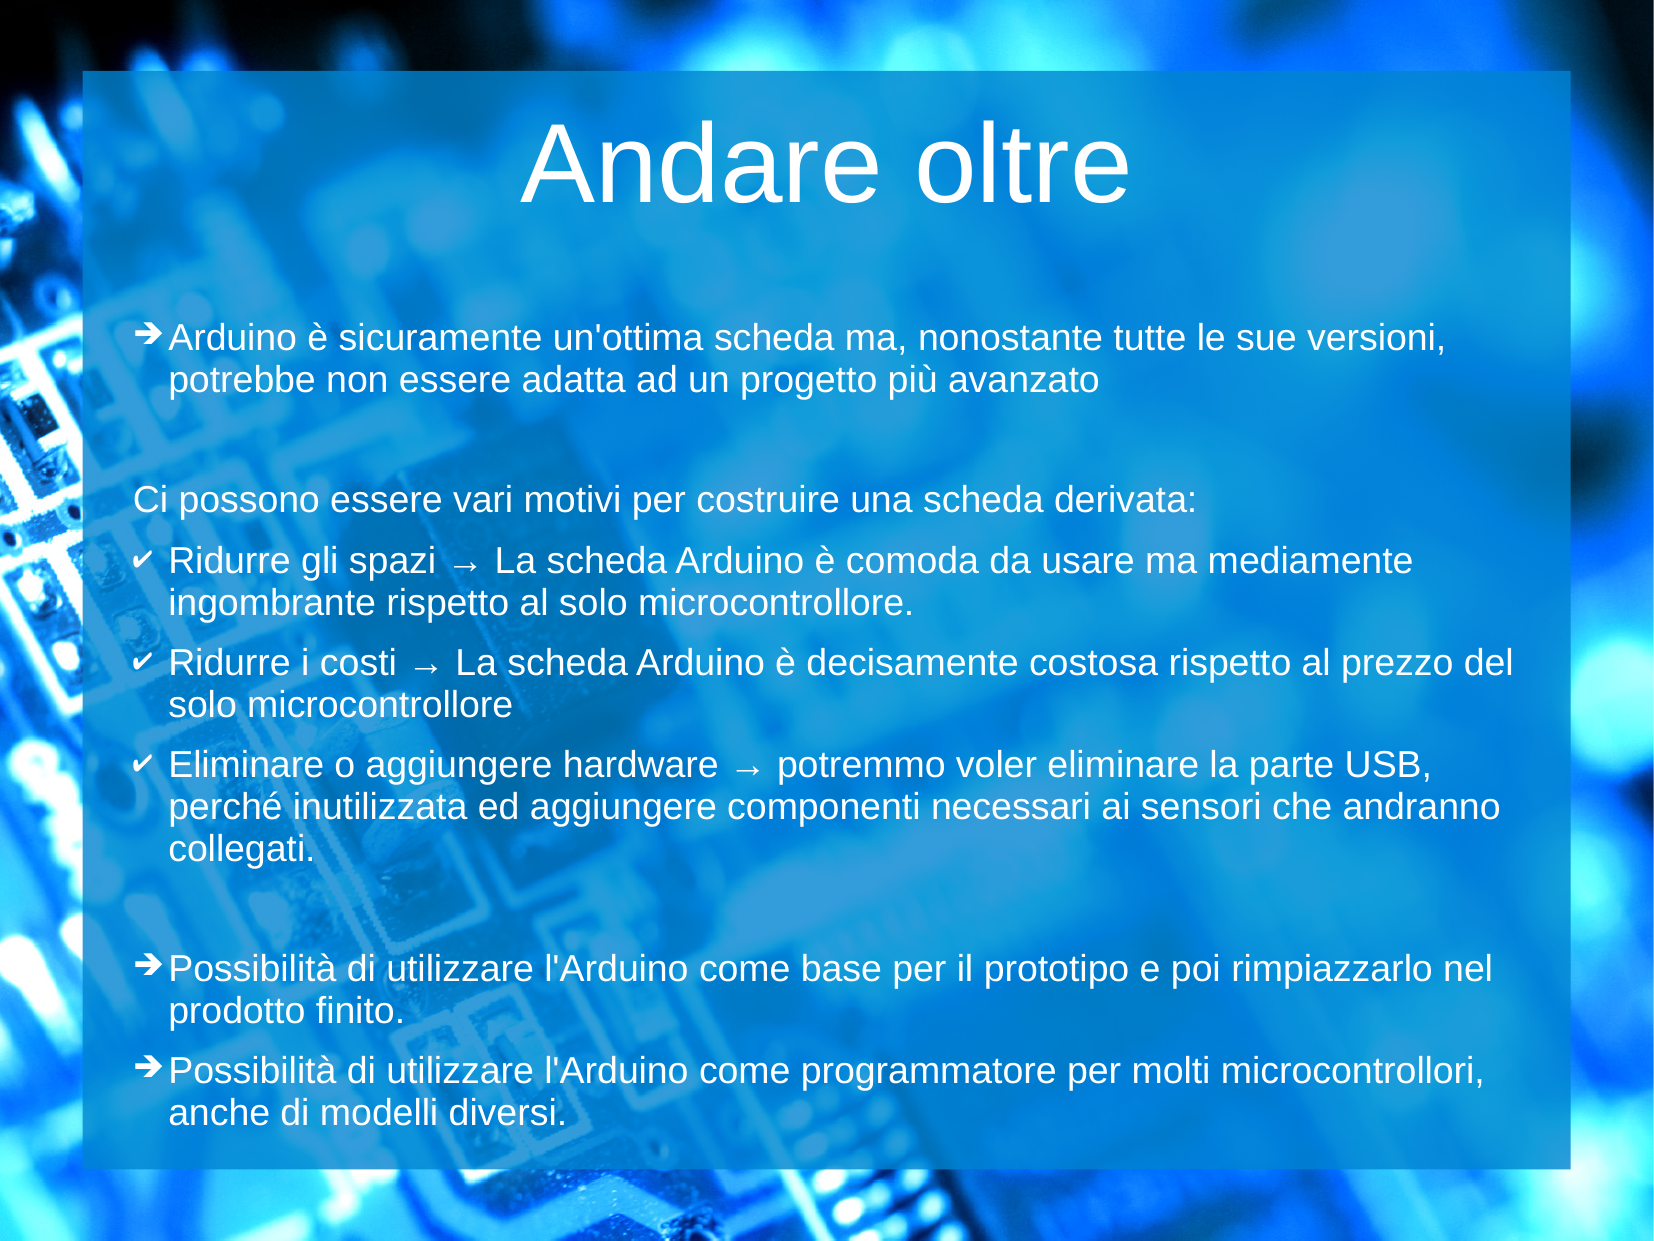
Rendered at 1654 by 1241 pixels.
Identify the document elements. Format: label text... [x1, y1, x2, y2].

picture [0, 0, 1654, 1241]
text_box Arduino è sicuramente un'ottima scheda ma, nonostante tutte le sue versioni, potrebbe non essere adatta ad un progetto più avanzato Ci possono essere vari motivi per costruire una scheda derivata: Ridurre gli spazi → La scheda Arduino è comoda da usare ma mediamente ingombrante rispetto al solo microcontrollore. Ridurre i costi → La scheda Arduino è decisamente costosa rispetto al prezzo del solo microcontrollore Eliminare o aggiungere hardware → potremmo voler eliminare la parte USB, perché inutilizzata ed aggiungere componenti necessari ai sensori che andranno collegati. Possibilità di utilizzare l'Arduino come base per il prototipo e poi rimpiazzarlo nel prodotto finito. Possibilità di utilizzare l'Arduino come programmatore per molti microcontrollori, anche di modelli diversi. [118, 309, 1536, 1142]
text_box [82, 257, 1571, 1170]
title Andare oltre [82, 70, 1571, 257]
